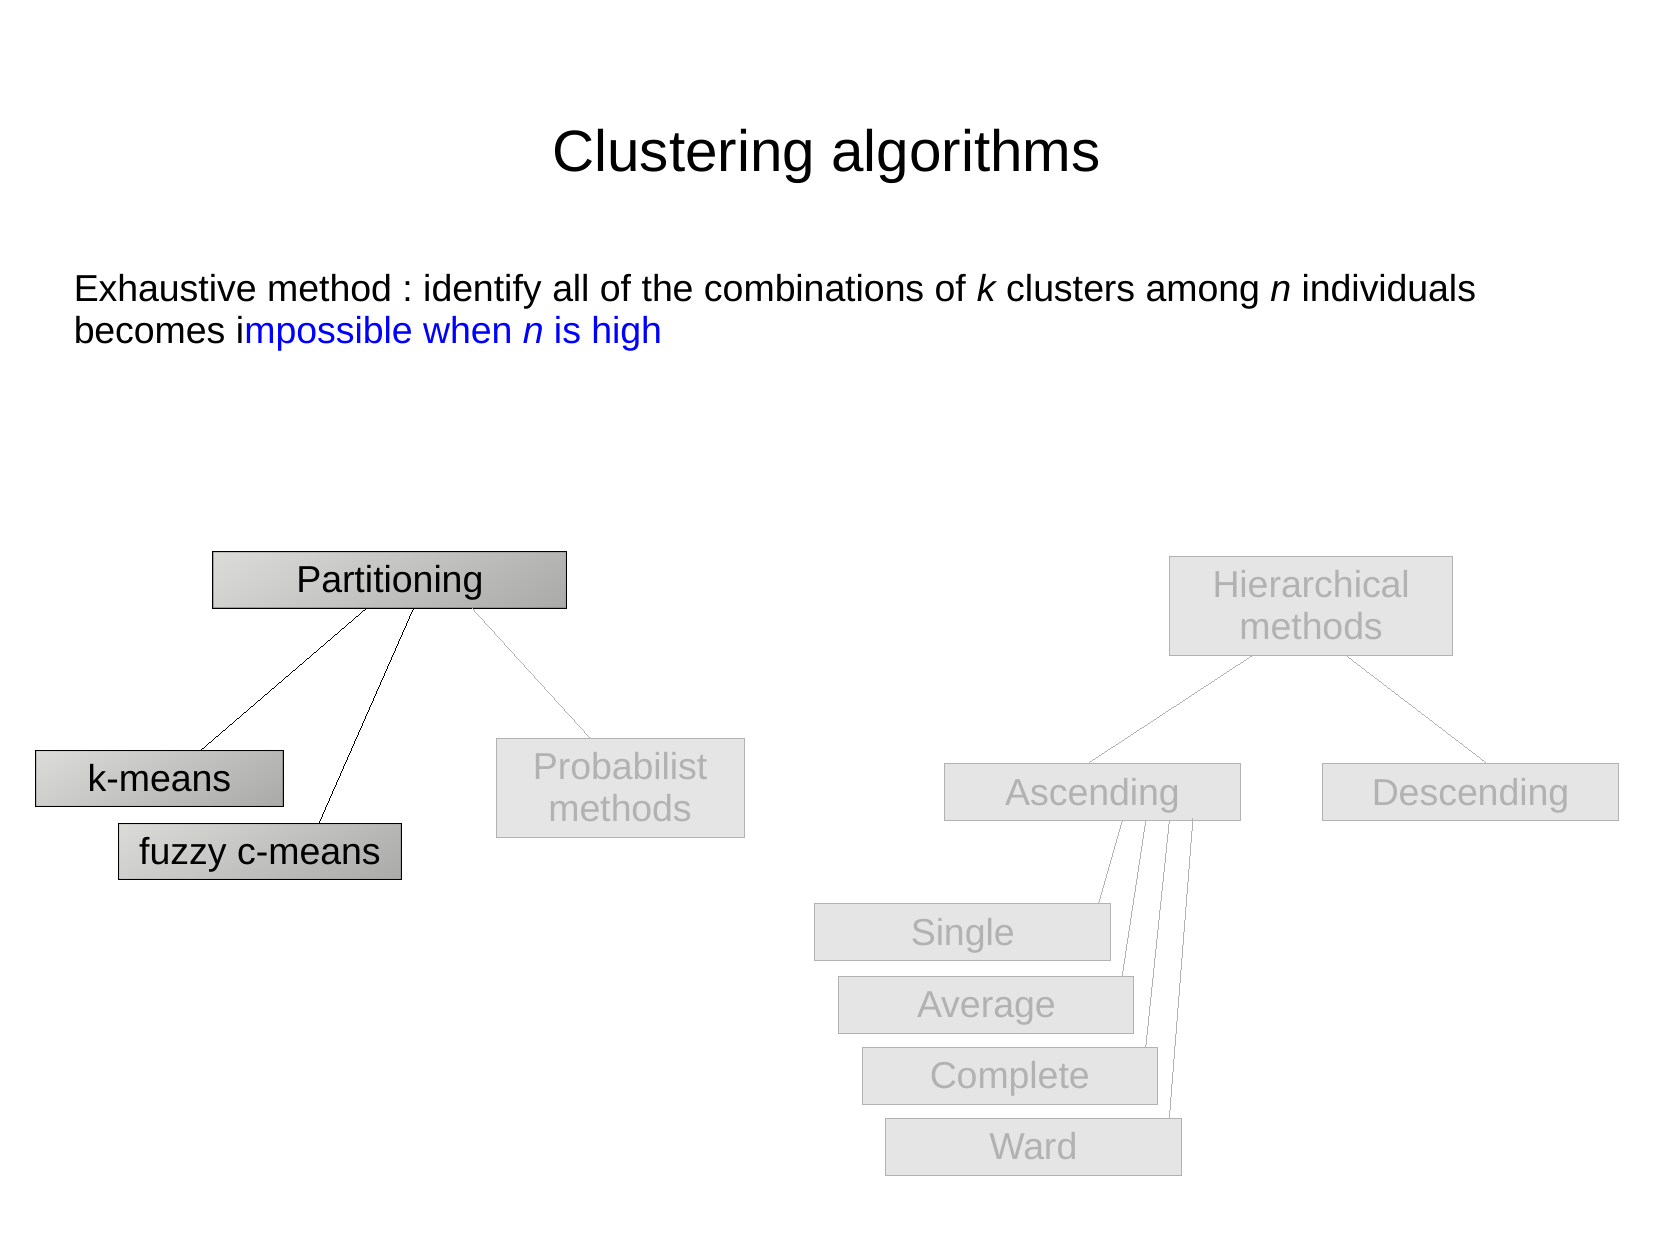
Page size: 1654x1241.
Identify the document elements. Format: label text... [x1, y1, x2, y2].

title Clustering algorithms [0, 90, 1654, 213]
text_box Complete [862, 1047, 1158, 1105]
text_box fuzzy c-means [118, 823, 402, 880]
text_box Average [838, 976, 1134, 1034]
text_box Ward [885, 1118, 1182, 1176]
text_box Descending [1322, 763, 1619, 821]
text_box Hierarchical methods [1169, 556, 1453, 656]
text_box k-means [35, 750, 284, 807]
text_box Single [814, 903, 1111, 961]
text_box Exhaustive method : identify all of the combinations of k clusters among n individuals becomes impossible when n is high [59, 259, 1607, 359]
text_box Probabilist methods [496, 738, 745, 838]
text_box Partitioning [212, 551, 567, 609]
subtitle [82, 359, 1571, 1109]
text_box Ascending [944, 763, 1241, 821]
